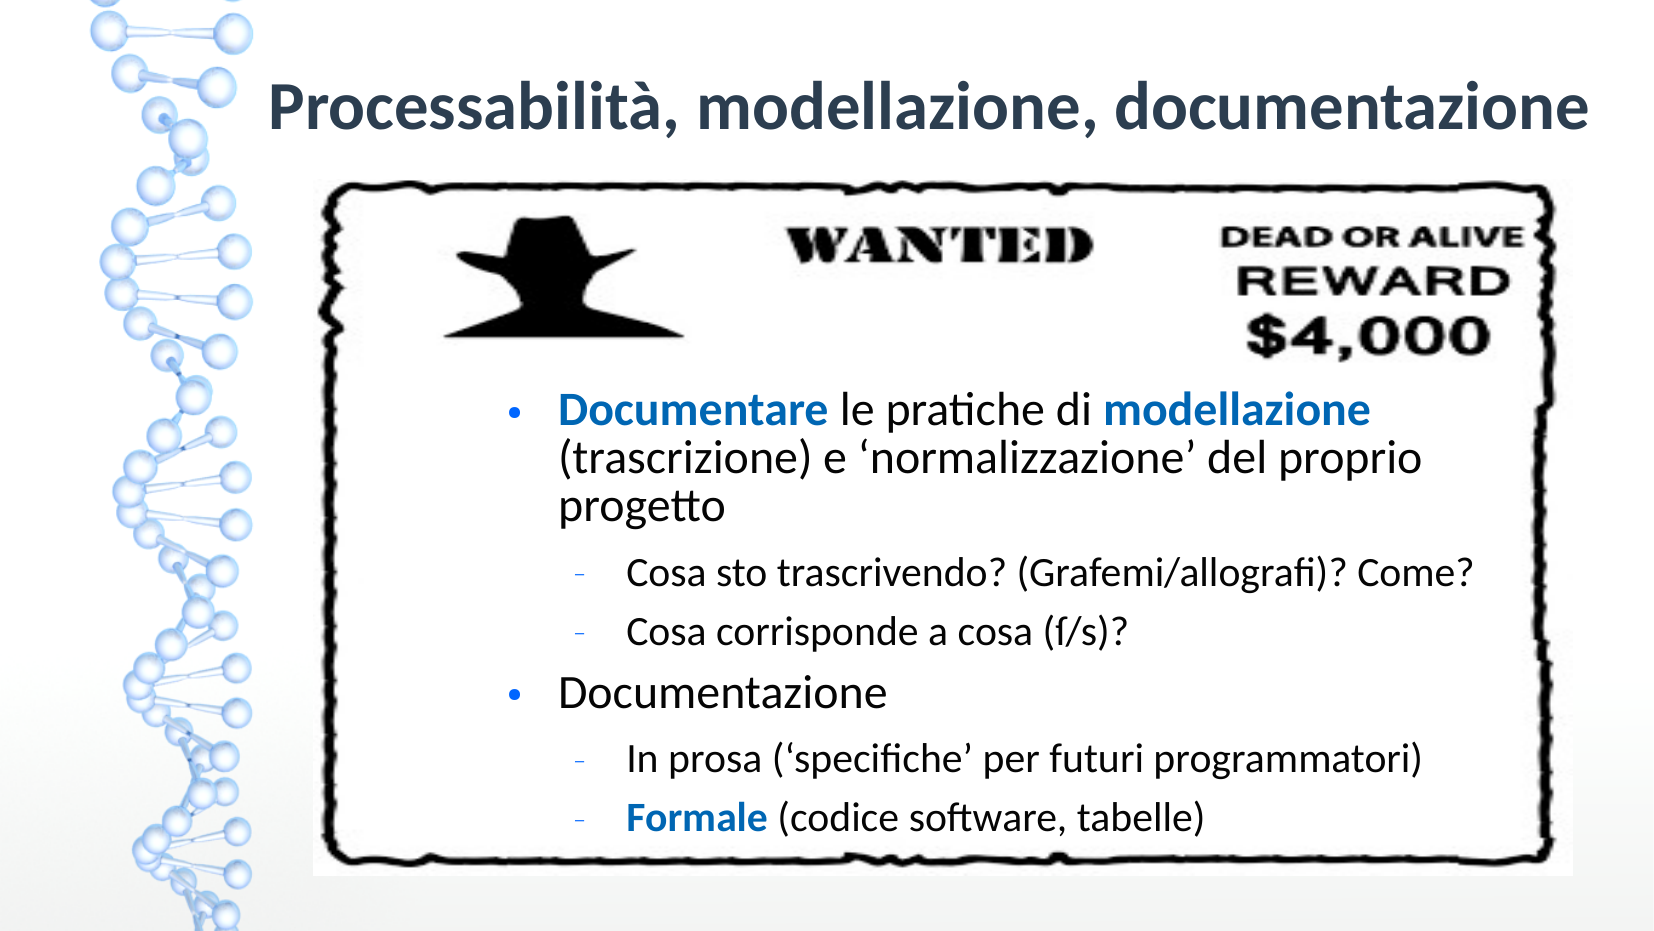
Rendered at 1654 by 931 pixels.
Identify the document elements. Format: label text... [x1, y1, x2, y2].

list Documentare le pratiche di modellazione (trascrizione) e ‘normalizzazione’ del proprio progetto Cosa sto trascrivendo? (Grafemi/allografi)? Come? Cosa corrisponde a cosa (ſ/s)? Documentazione In prosa (‘specifiche’ per futuri programmatori) Formale (codice software, tabelle) [490, 389, 1512, 851]
picture [0, 0, 1654, 931]
title Processabilità, modellazione, documentazione [265, 35, 1595, 189]
